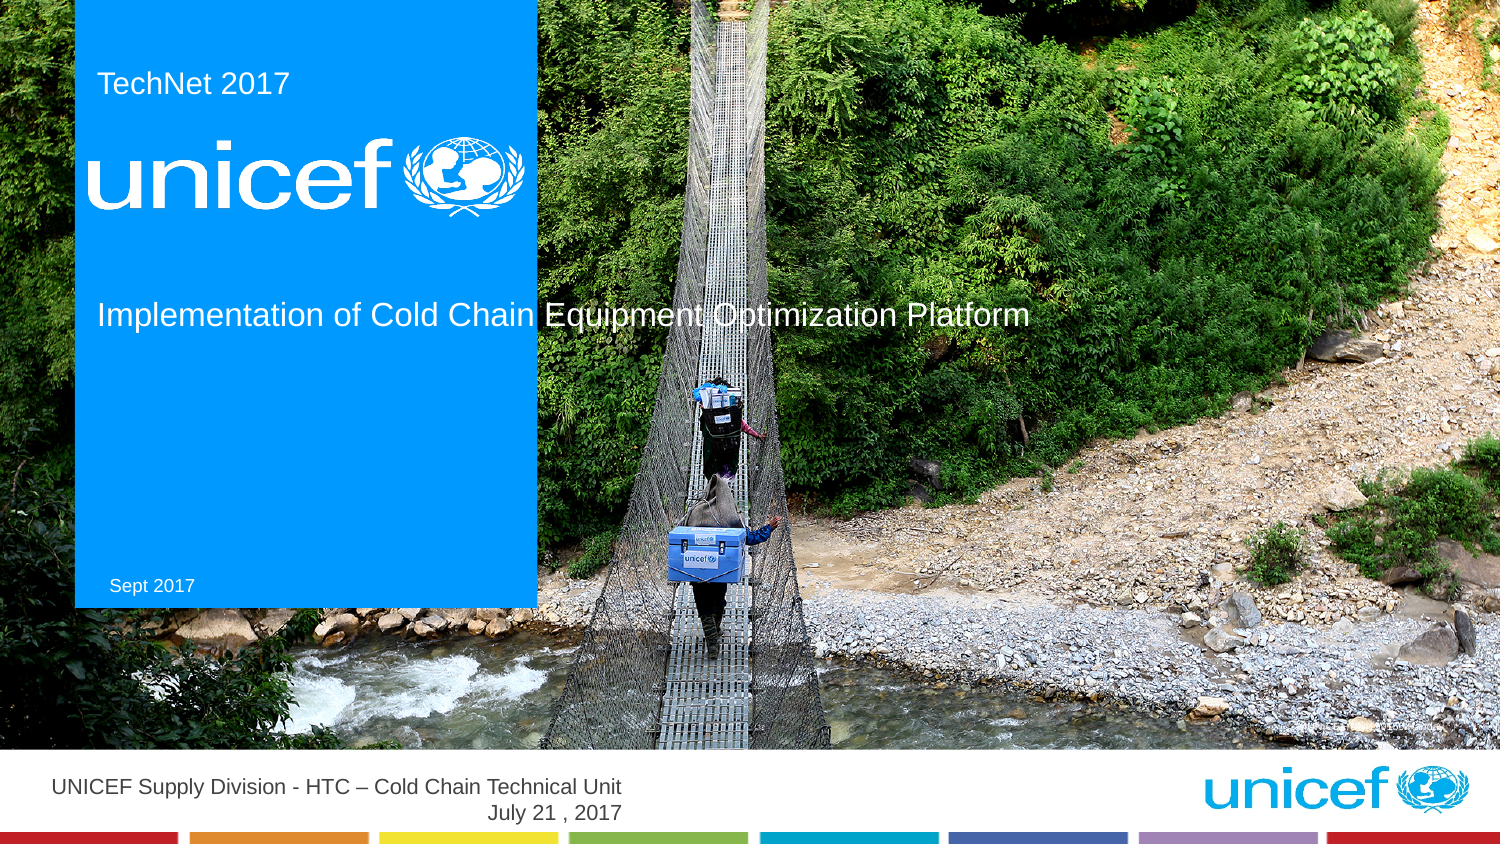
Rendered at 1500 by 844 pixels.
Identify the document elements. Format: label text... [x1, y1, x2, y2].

picture [939, 832, 1500, 844]
subtitle UNICEF Supply Division - HTC – Cold Chain Technical Unit July 21 , 2017 [0, 757, 638, 829]
text_box TechNet 2017 [81, 12, 508, 154]
picture [1184, 762, 1490, 816]
picture [87, 137, 525, 187]
picture [0, 0, 1500, 749]
title Implementation of Cold Chain Equipment Optimization Platform [81, 187, 1171, 388]
list Sept 2017 [94, 559, 520, 599]
picture [0, 832, 760, 844]
